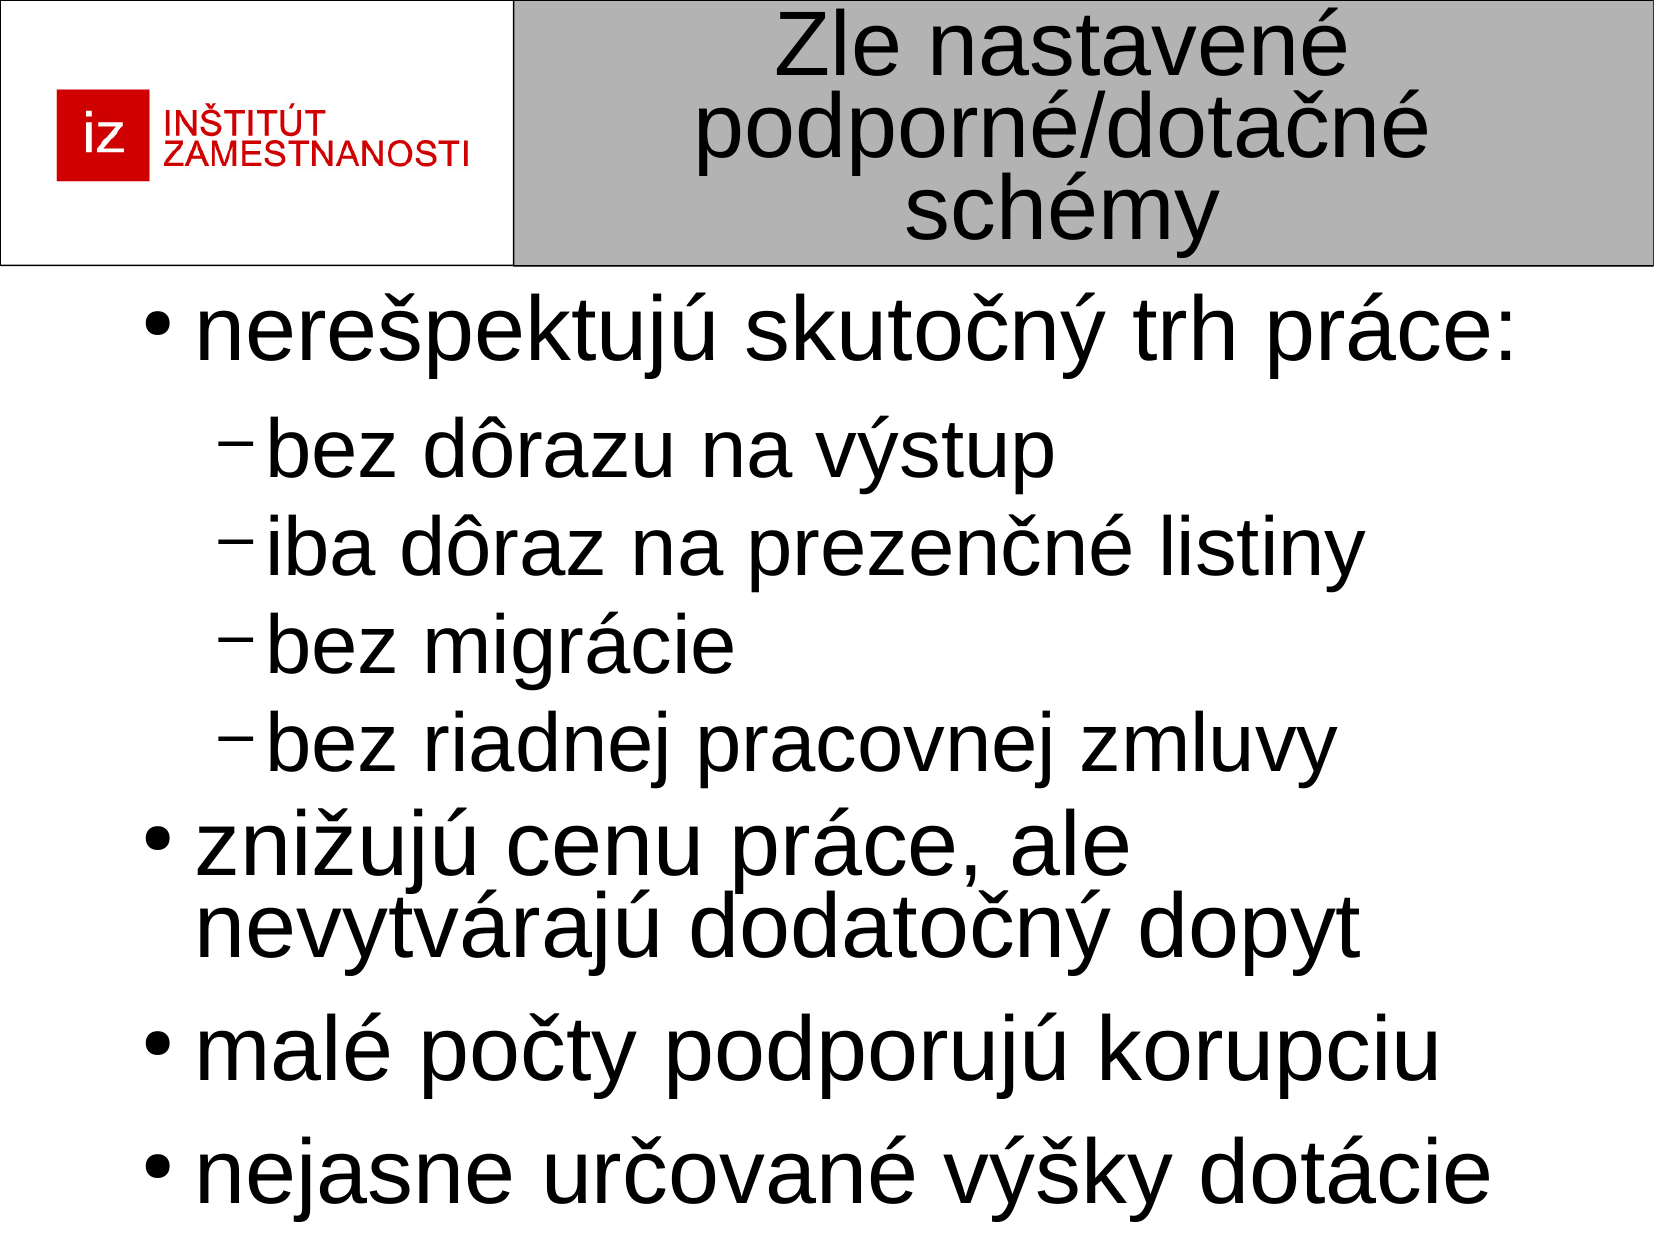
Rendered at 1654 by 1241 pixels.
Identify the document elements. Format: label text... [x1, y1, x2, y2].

list nerešpektujú skutočný trh práce: bez dôrazu na výstup iba dôraz na prezenčné listiny bez migrácie bez riadnej pracovnej zmluvy znižujú cenu práce, ale nevytvárajú dodatočný dopyt malé počty podporujú korupciu nejasne určované výšky dotácie [124, 295, 1536, 1241]
picture [5, 8, 512, 257]
title Zle nastavené podporné/dotačné schémy [561, 0, 1565, 267]
